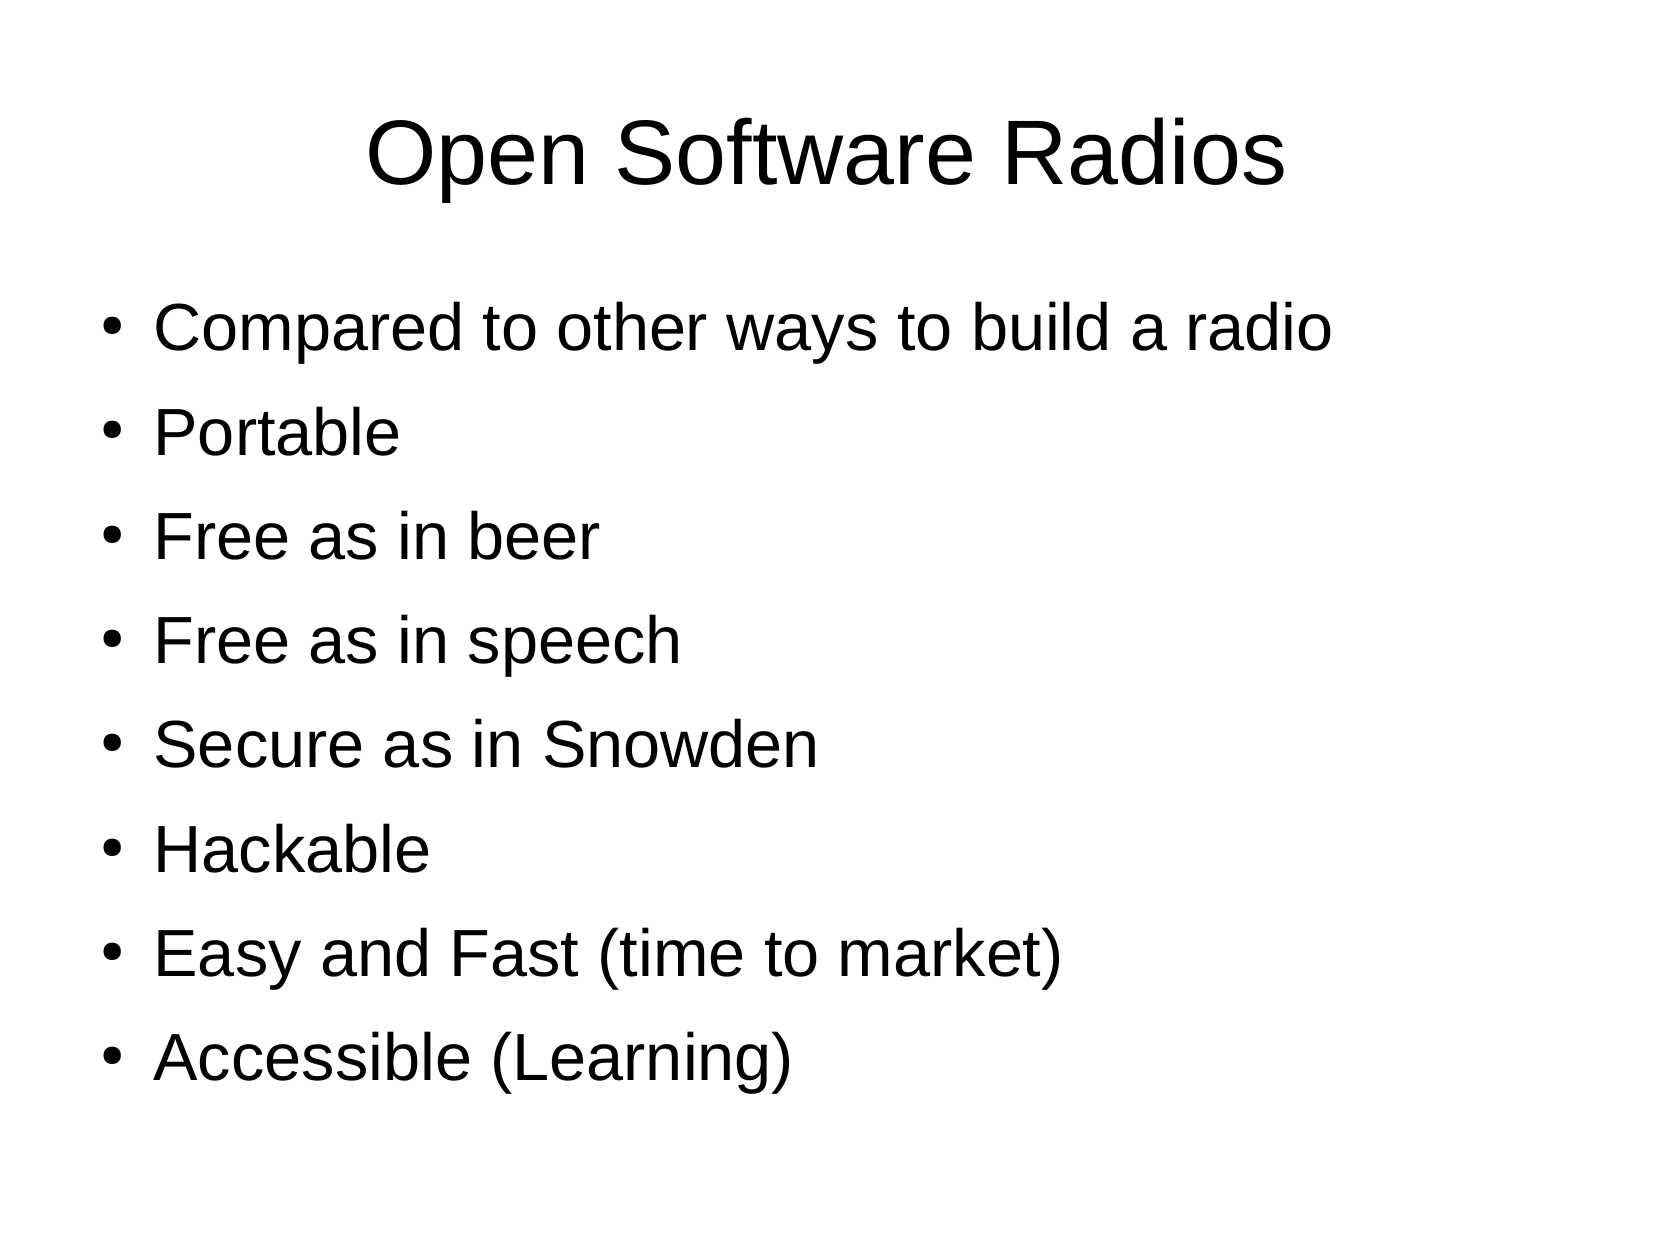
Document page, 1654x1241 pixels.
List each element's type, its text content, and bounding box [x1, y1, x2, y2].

list Compared to other ways to build a radio Portable Free as in beer Free as in speech Secure as in Snowden Hackable Easy and Fast (time to market) Accessible (Learning) [82, 290, 1571, 1170]
title Open Software Radios [82, 49, 1571, 257]
